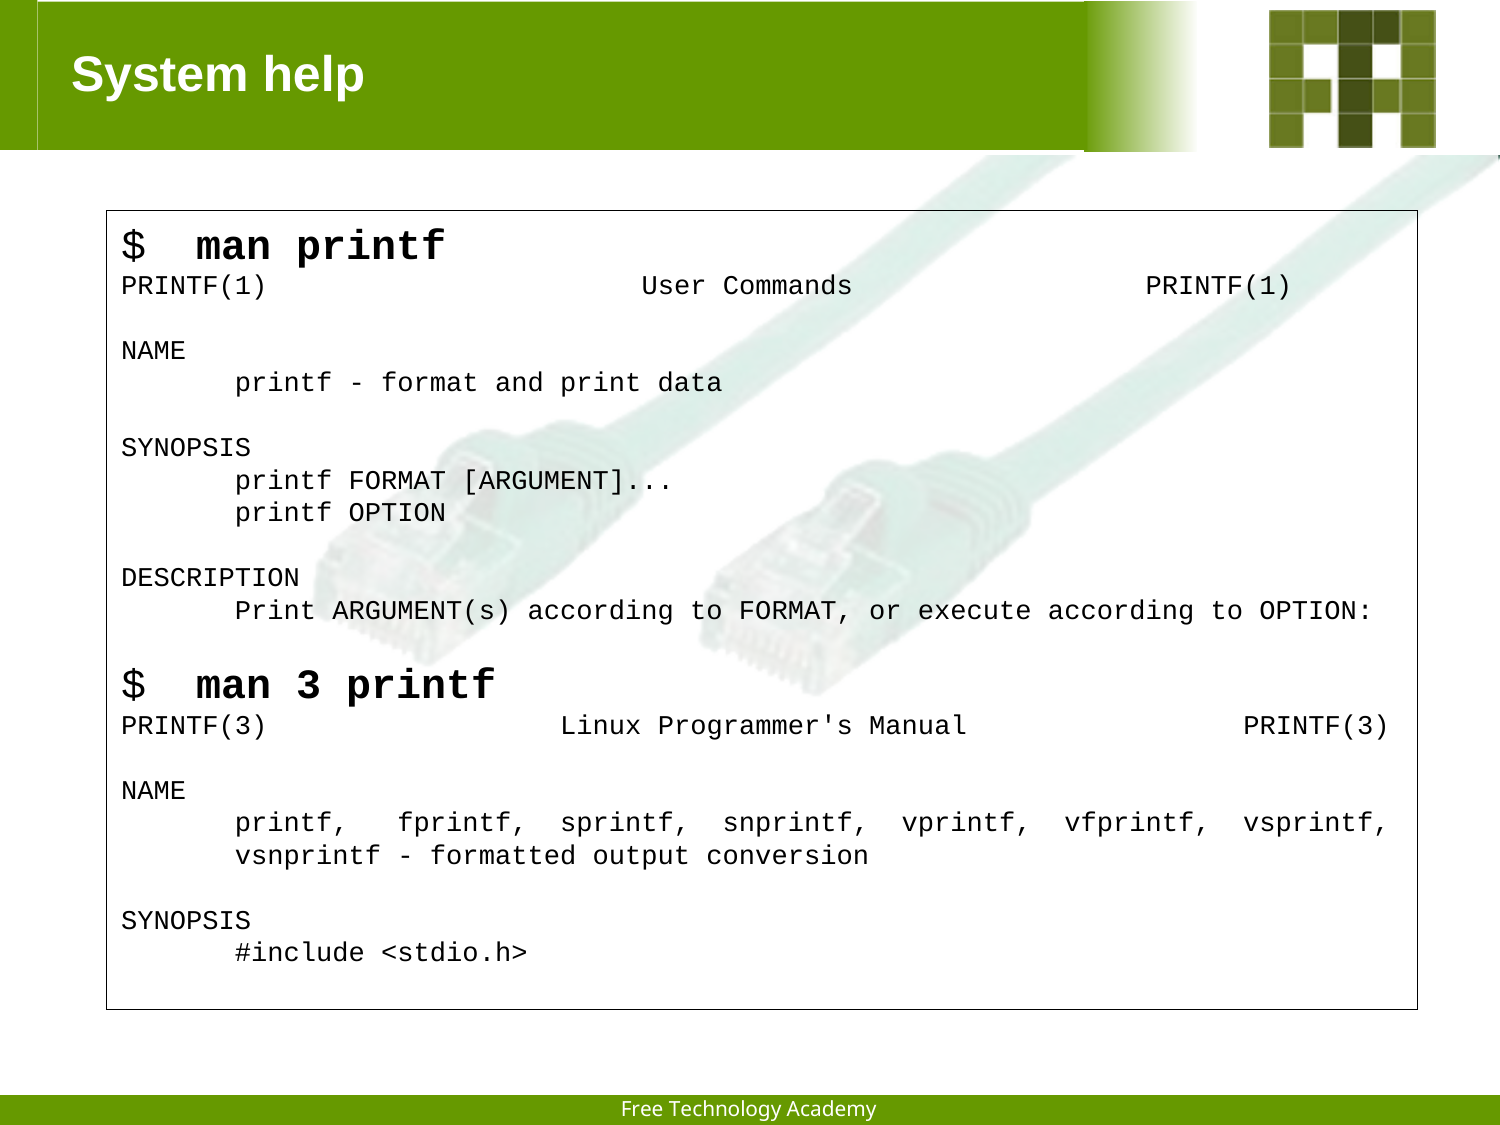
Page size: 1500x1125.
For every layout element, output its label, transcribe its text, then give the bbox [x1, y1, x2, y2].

text_box $ man printf PRINTF(1) User Commands PRINTF(1) NAME printf - format and print data SYNOPSIS printf FORMAT [ARGUMENT]... printf OPTION DESCRIPTION Print ARGUMENT(s) according to FORMAT, or execute according to OPTION: $ man 3 printf PRINTF(3) Linux Programmer's Manual PRINTF(3) NAME printf, fprintf, sprintf, snprintf, vprintf, vfprintf, vsprintf, vsnprintf - formatted output conversion SYNOPSIS #include <stdio.h> [106, 210, 1418, 1010]
picture [1269, 10, 1436, 148]
title System help [56, 1, 1107, 152]
